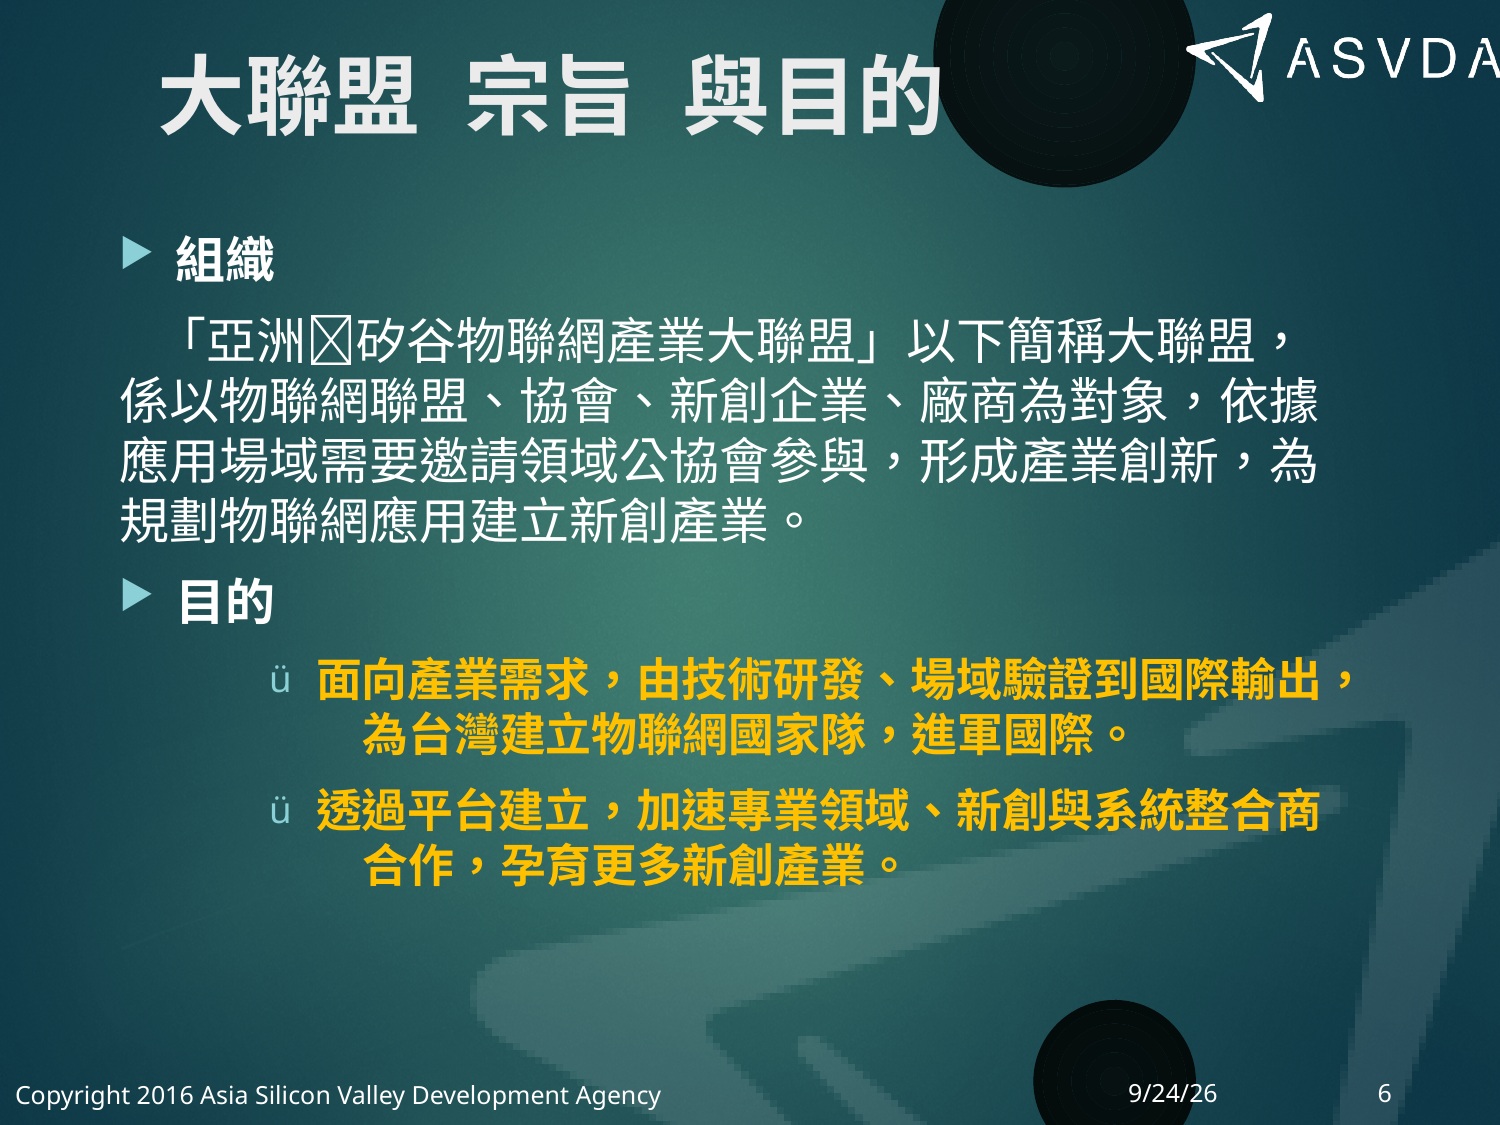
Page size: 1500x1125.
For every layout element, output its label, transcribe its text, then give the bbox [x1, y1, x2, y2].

list 組織 「亞洲矽谷物聯網產業大聯盟」以下簡稱大聯盟，係以物聯網聯盟、協會、新創企業、廠商為對象，依據應用場域需要邀請領域公協會參與，形成產業創新，為規劃物聯網應用建立新創產業。 目的 面向產業需求，由技術研發、場域驗證到國際輸出，為台灣建立物聯網國家隊，進軍國際。 透過平台建立，加速專業領域、新創與系統整合商合作，孕育更多新創產業。 [104, 220, 1367, 1027]
title 大聯盟 宗旨 與目的 [77, 33, 1204, 193]
